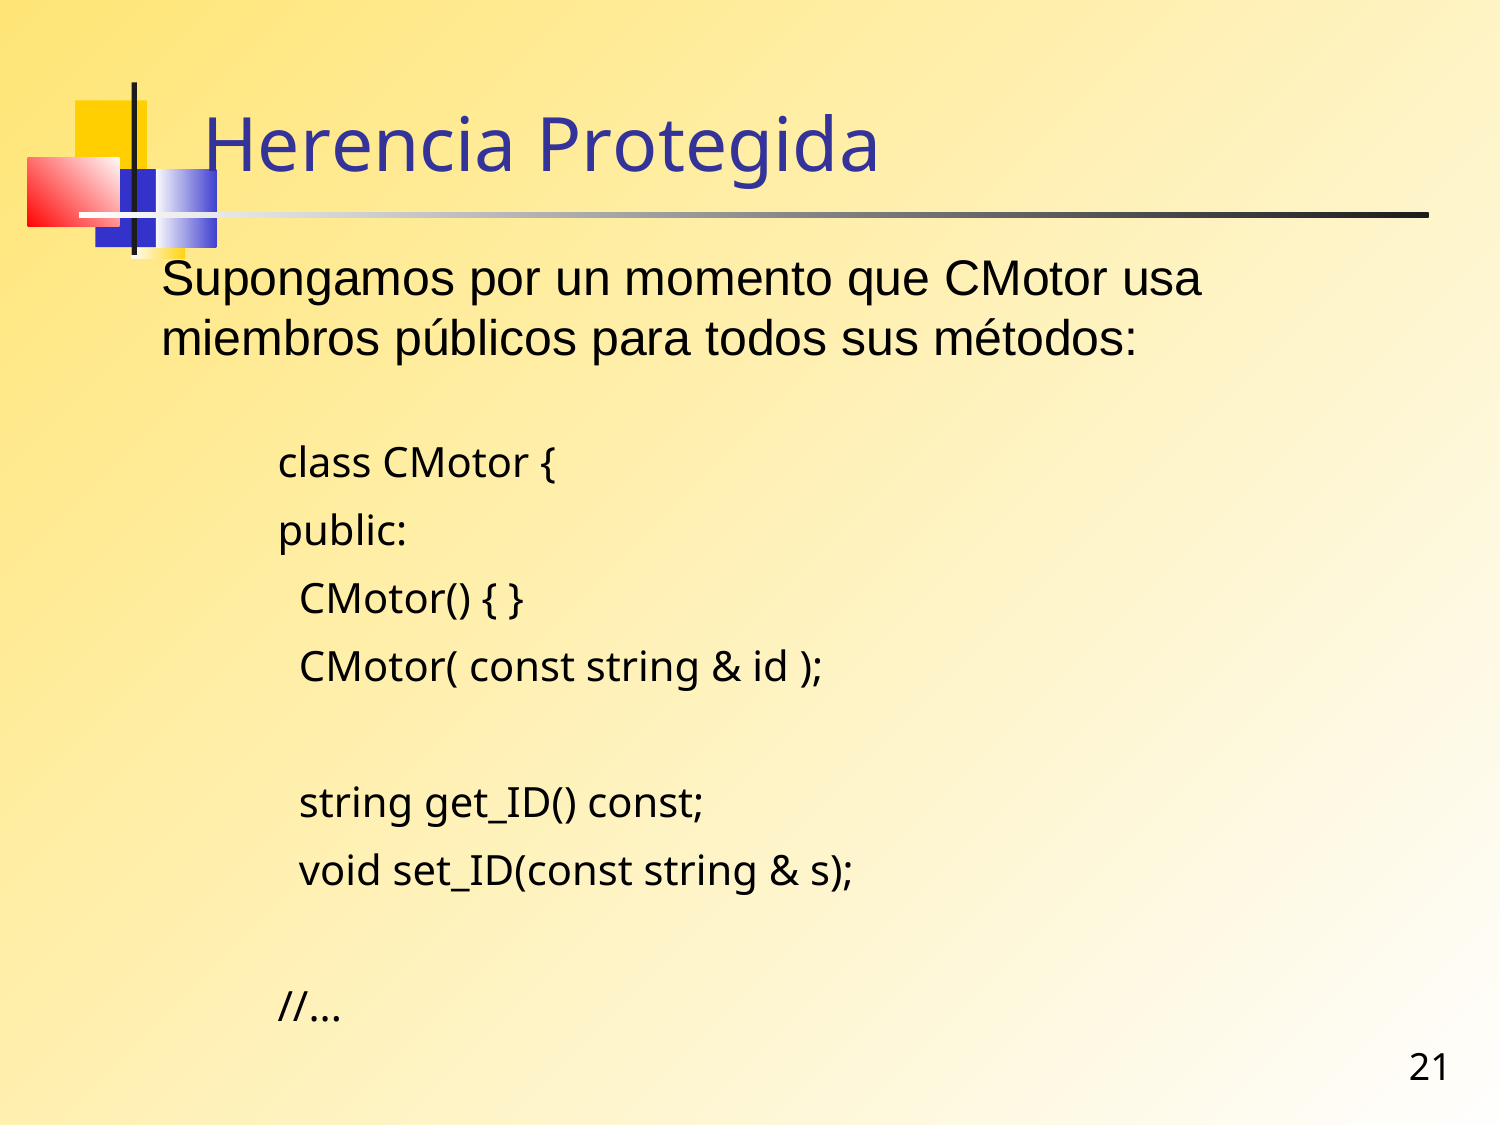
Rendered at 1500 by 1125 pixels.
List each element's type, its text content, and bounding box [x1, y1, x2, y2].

title Herencia Protegida [187, 37, 1466, 201]
list class CMotor { public: CMotor() { } CMotor( const string & id ); string get_ID() const; void set_ID(const string & s); //... [262, 425, 1463, 1013]
text_box Supongamos por un momento que CMotor usa miembros públicos para todos sus métodos: [137, 237, 1375, 373]
